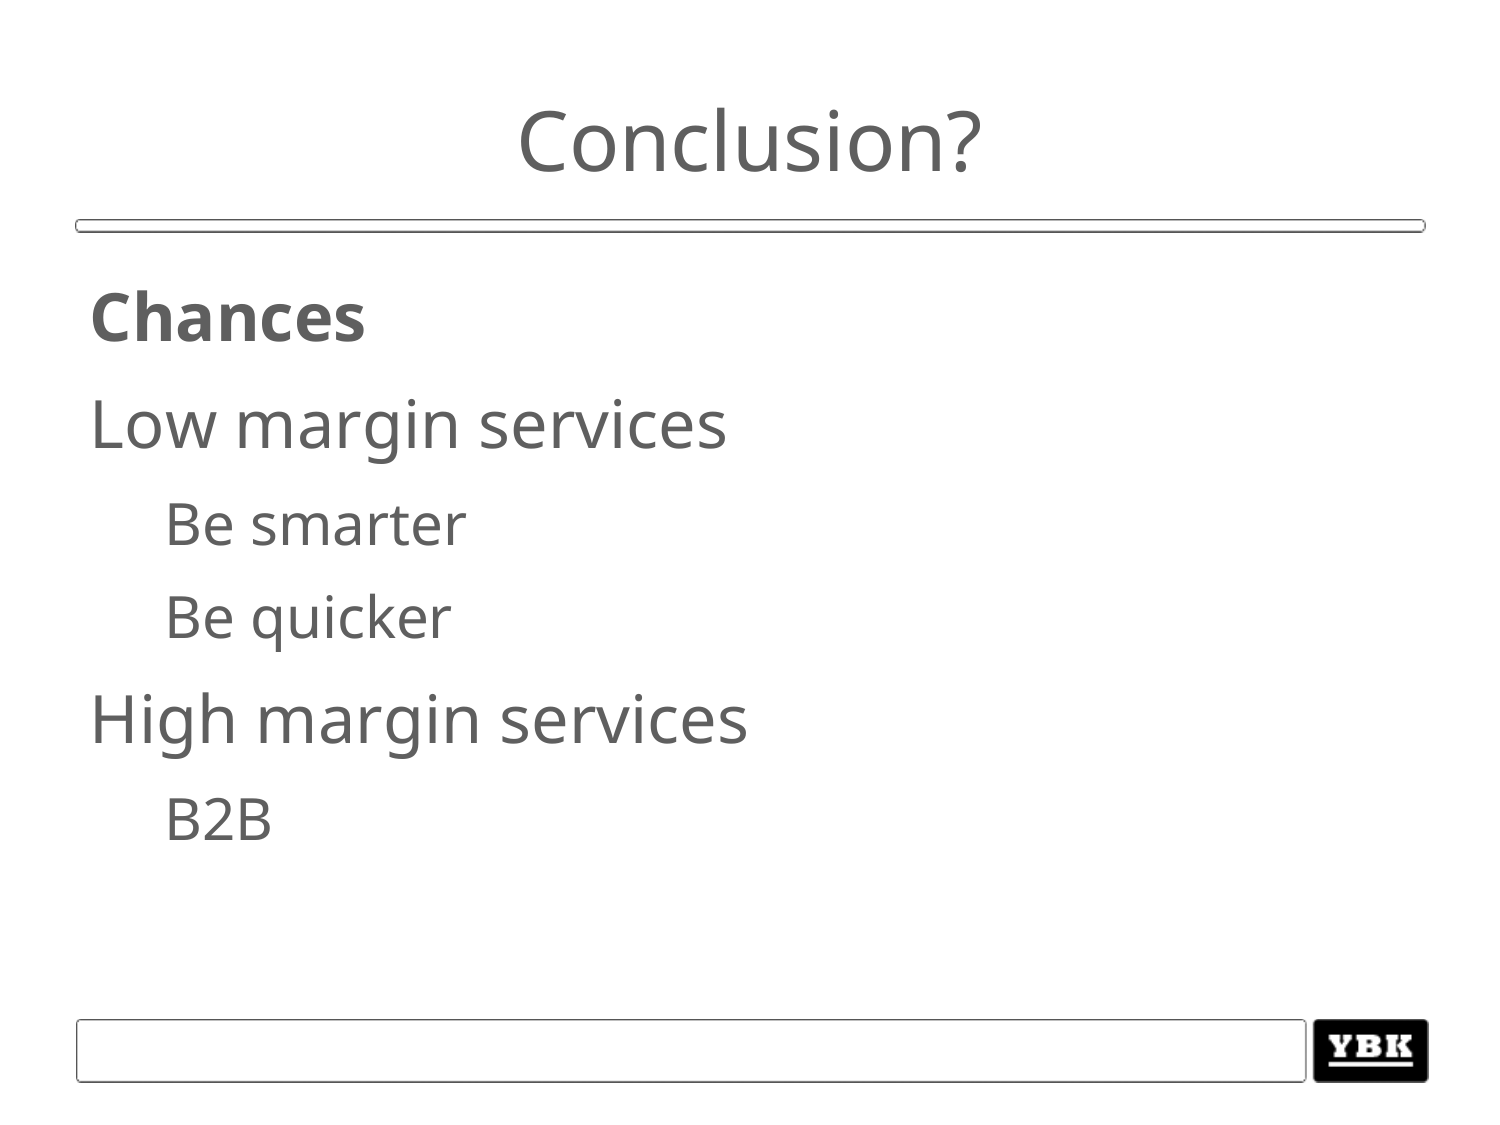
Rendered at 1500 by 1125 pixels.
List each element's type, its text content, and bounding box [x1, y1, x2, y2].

title Conclusion? [75, 45, 1426, 233]
list Chances Low margin services Be smarter Be quicker High margin services B2B [75, 262, 1426, 1083]
